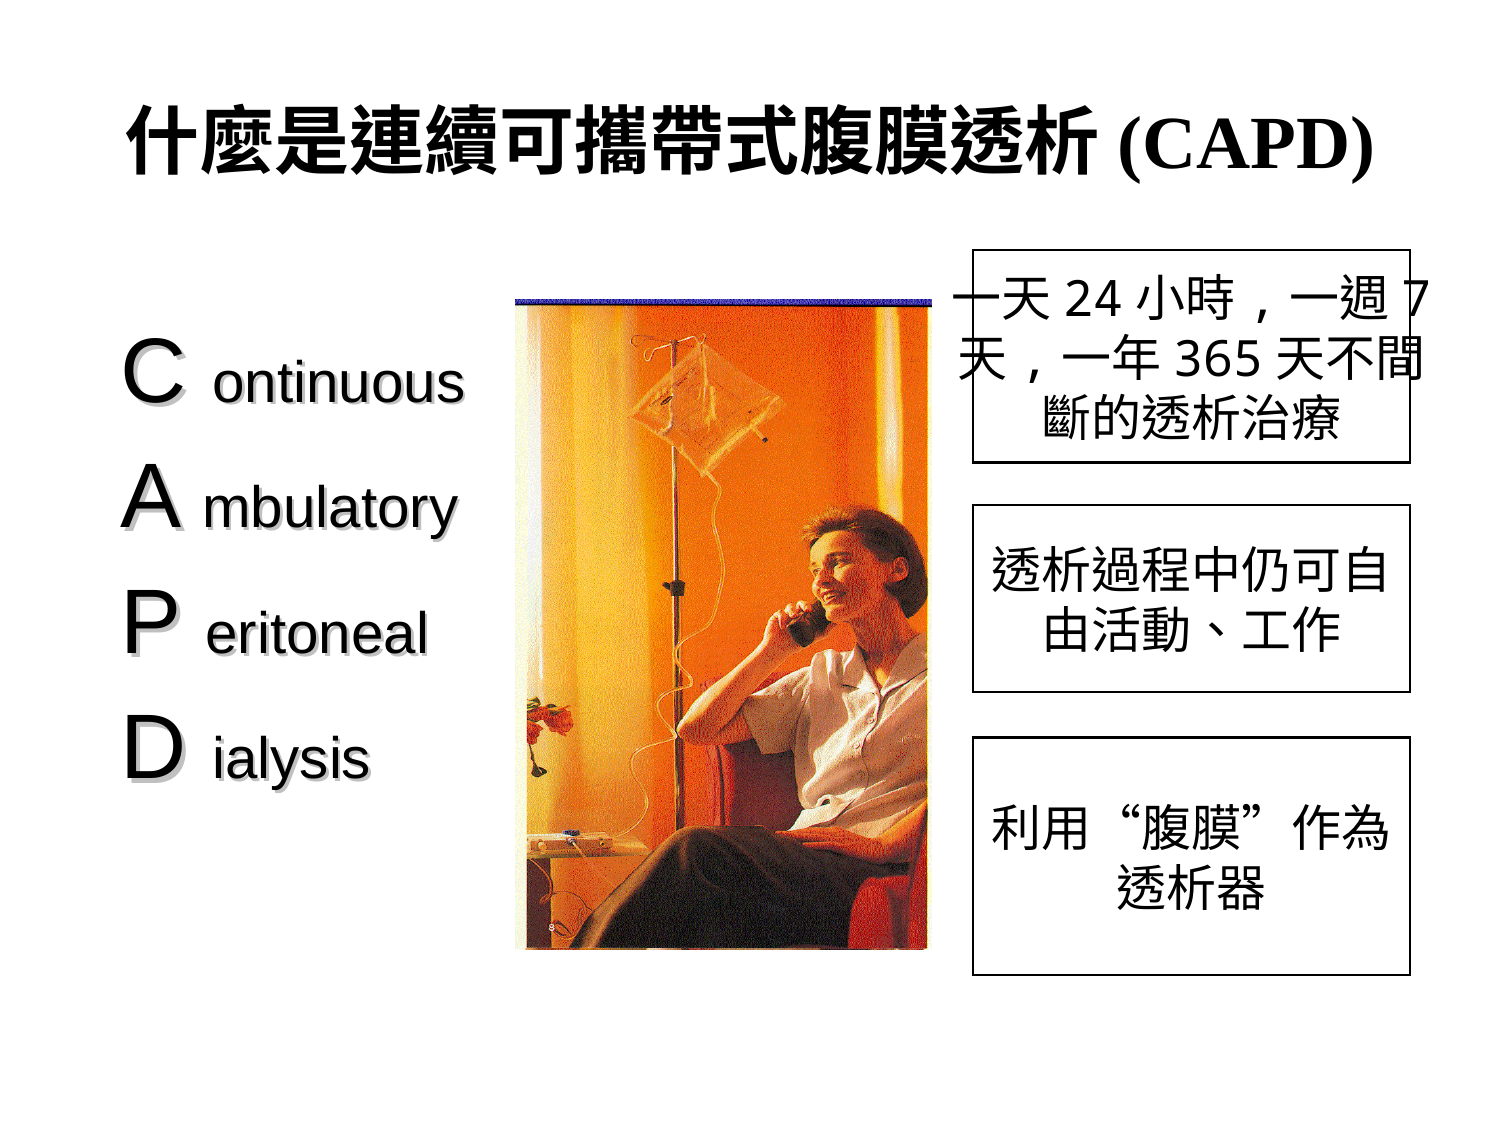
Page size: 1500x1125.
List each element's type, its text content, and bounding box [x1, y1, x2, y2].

title 什麼是連續可攜帶式腹膜透析(CAPD) [75, 45, 1426, 233]
text_box 一天24小時,一週7 天,一年365天不間 斷的透析治療 [973, 250, 1410, 463]
text_box 利用“腹膜”作為 透析器 [973, 737, 1410, 975]
text_box 透析過程中仍可自 由活動、工作 [973, 505, 1410, 692]
text_box C ontinuous A mbulatory P eritoneal D ialysis [105, 338, 515, 801]
picture [515, 299, 932, 951]
